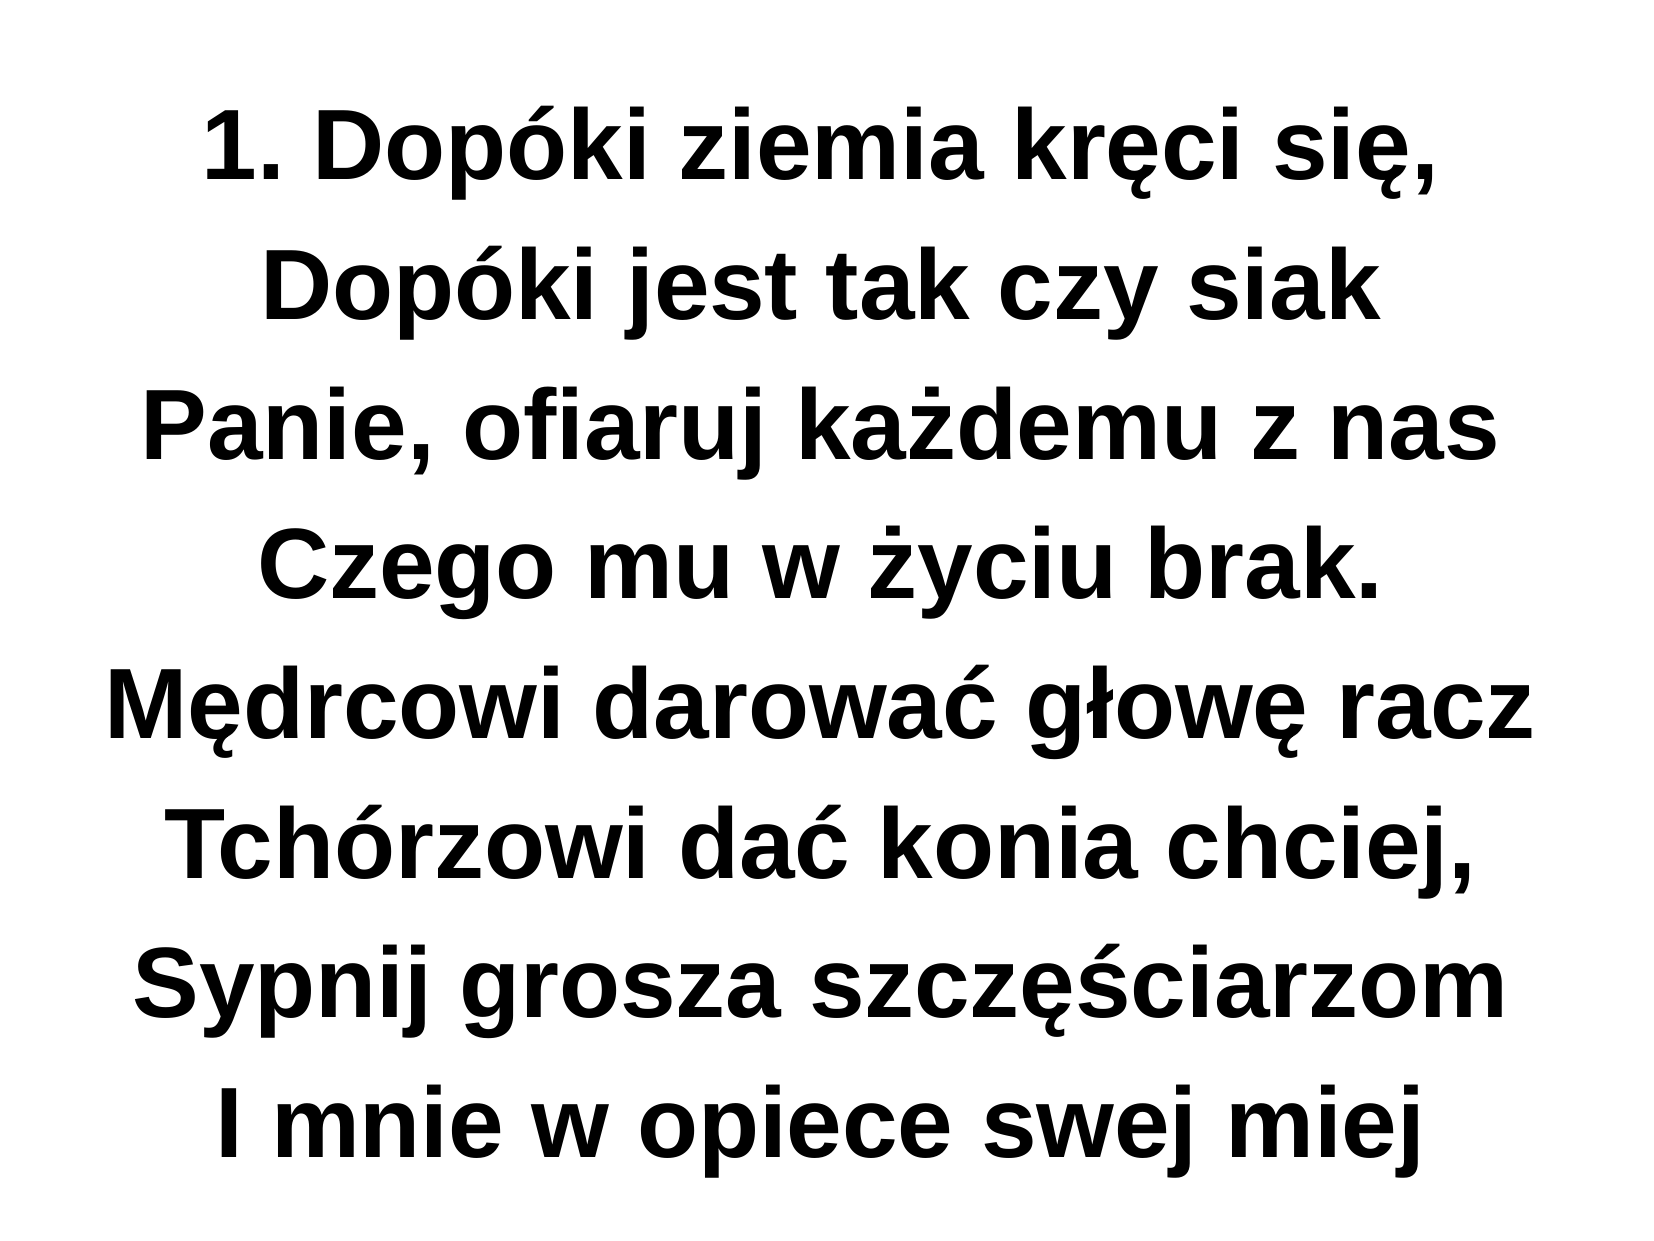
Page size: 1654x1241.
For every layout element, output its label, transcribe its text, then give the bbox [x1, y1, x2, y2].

subtitle 1. Dopóki ziemia kręci się, Dopóki jest tak czy siak Panie, ofiaruj każdemu z nas Czego mu w życiu brak. Mędrcowi darować głowę racz Tchórzowi dać konia chciej, Sypnij grosza szczęściarzom I mnie w opiece swej miej [0, 0, 1642, 1241]
